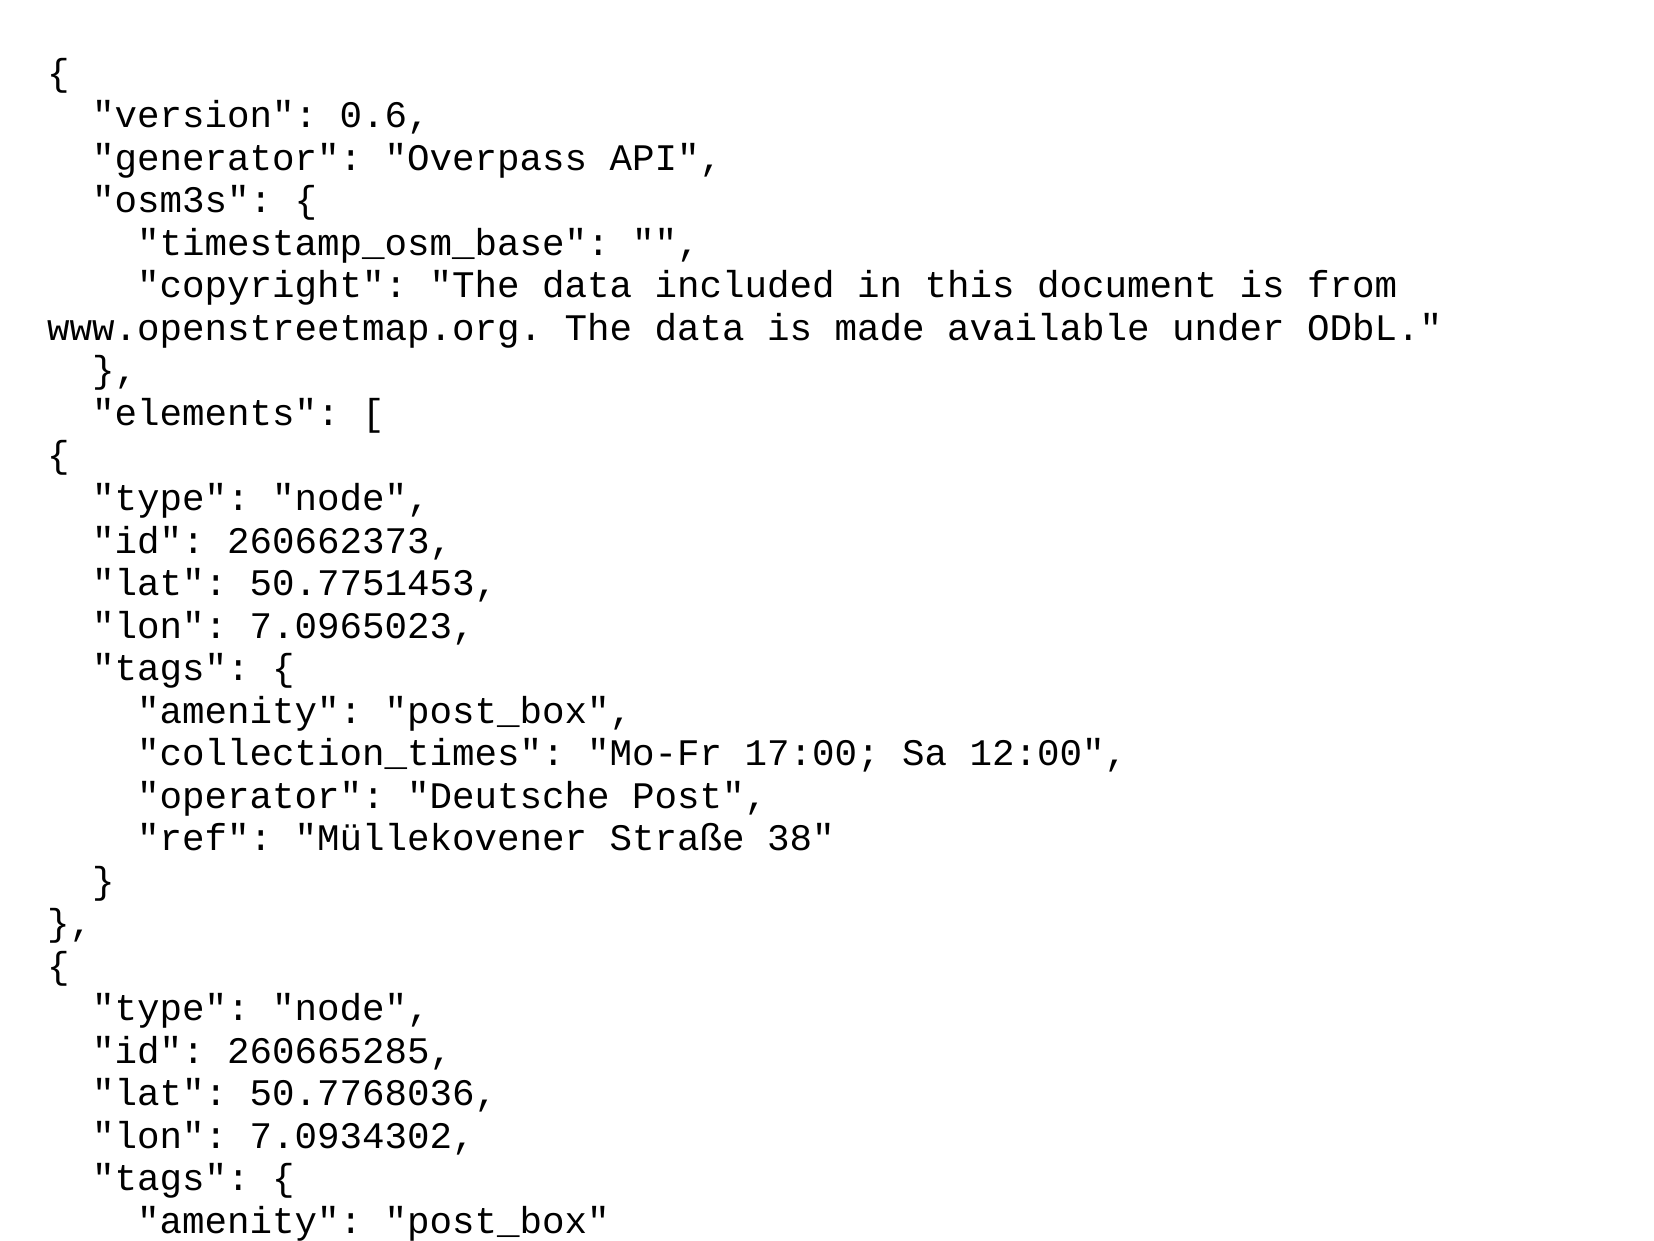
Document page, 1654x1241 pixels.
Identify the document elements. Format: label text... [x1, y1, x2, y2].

text_box { "version": 0.6, "generator": "Overpass API", "osm3s": { "timestamp_osm_base": "", "copyright": "The data included in this document is from www.openstreetmap.org. The data is made available under ODbL." }, "elements": [ { "type": "node", "id": 260662373, "lat": 50.7751453, "lon": 7.0965023, "tags": { "amenity": "post_box", "collection_times": "Mo-Fr 17:00; Sa 12:00", "operator": "Deutsche Post", "ref": "Müllekovener Straße 38" } }, { "type": "node", "id": 260665285, "lat": 50.7768036, "lon": 7.0934302, "tags": { "amenity": "post_box" } }, ... [32, 46, 1600, 1241]
